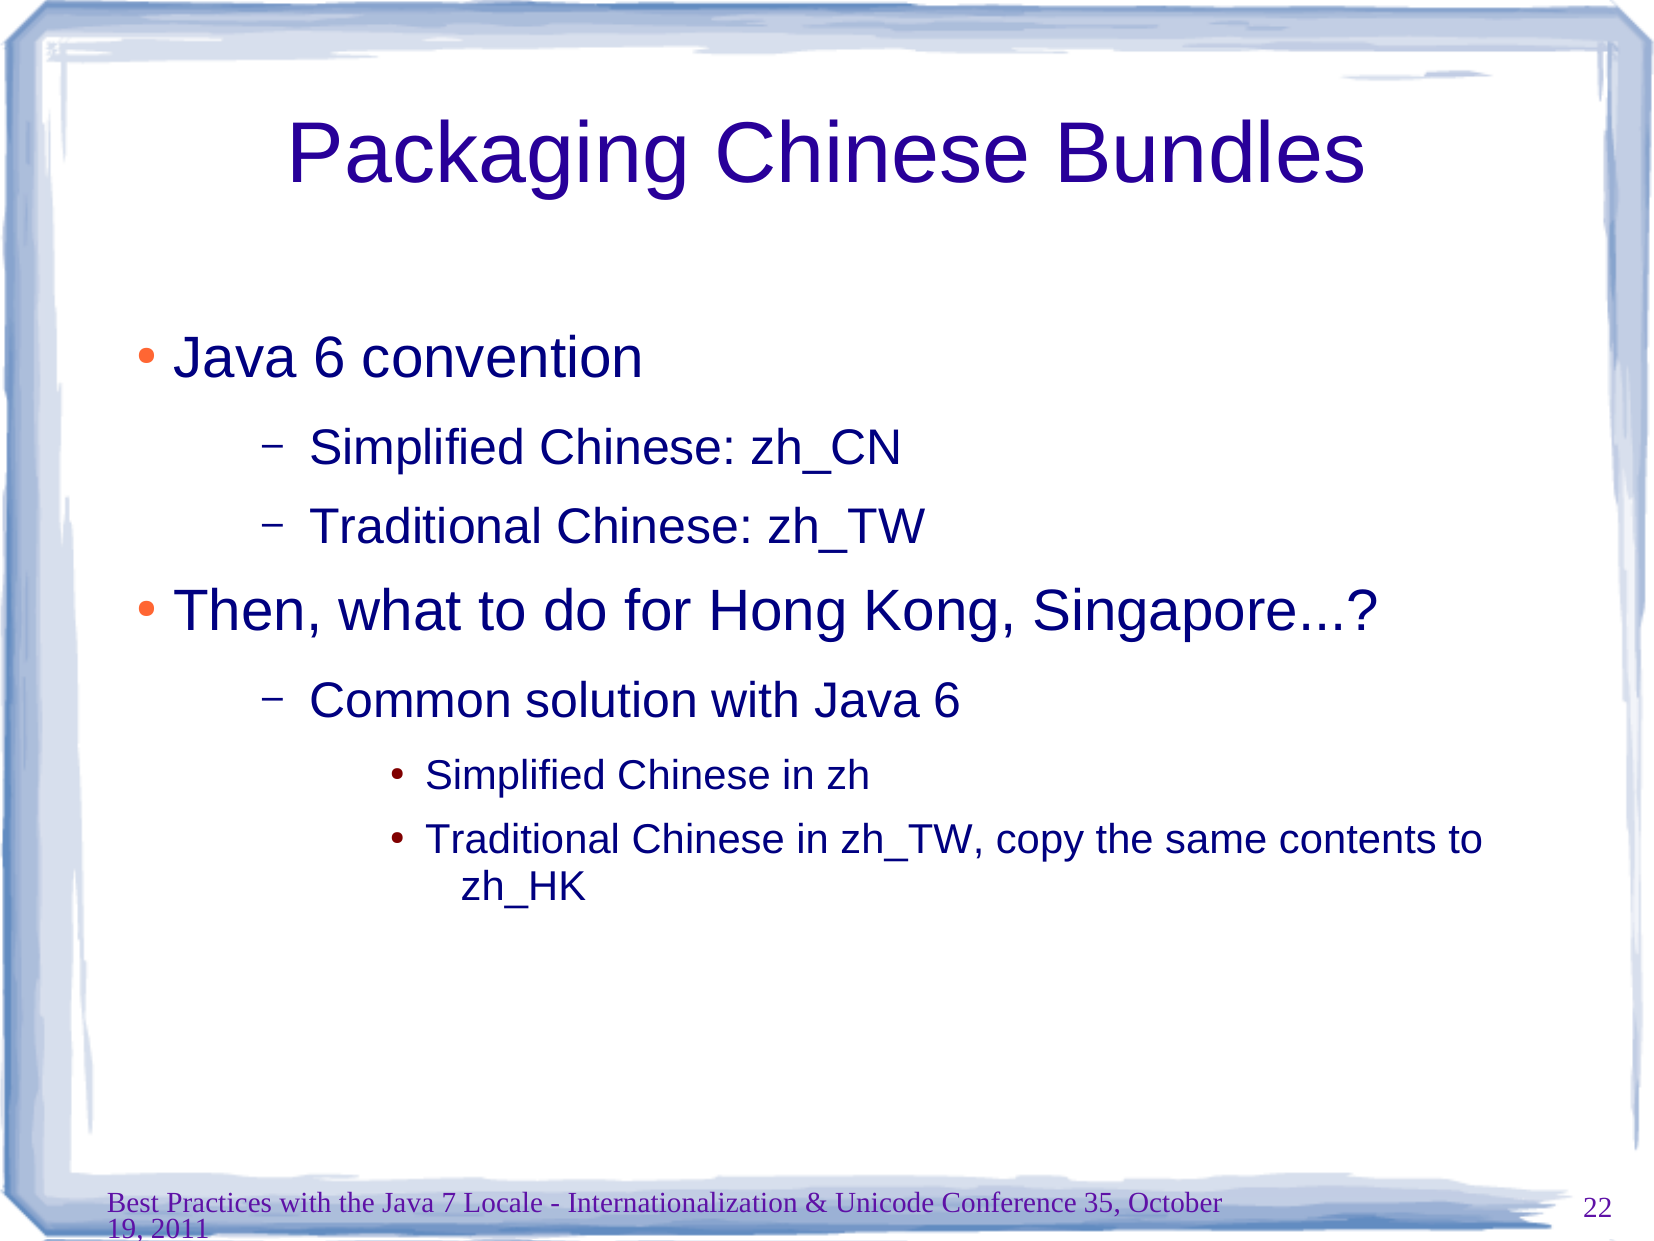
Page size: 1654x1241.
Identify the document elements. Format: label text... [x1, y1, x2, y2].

title Packaging Chinese Bundles [82, 49, 1571, 257]
picture [0, 0, 1654, 1241]
list Java 6 convention Simplified Chinese: zh_CN Traditional Chinese: zh_TW Then, what to do for Hong Kong, Singapore...? Common solution with Java 6 Simplified Chinese in zh Traditional Chinese in zh_TW, copy the same contents to zh_HK [118, 324, 1571, 1051]
